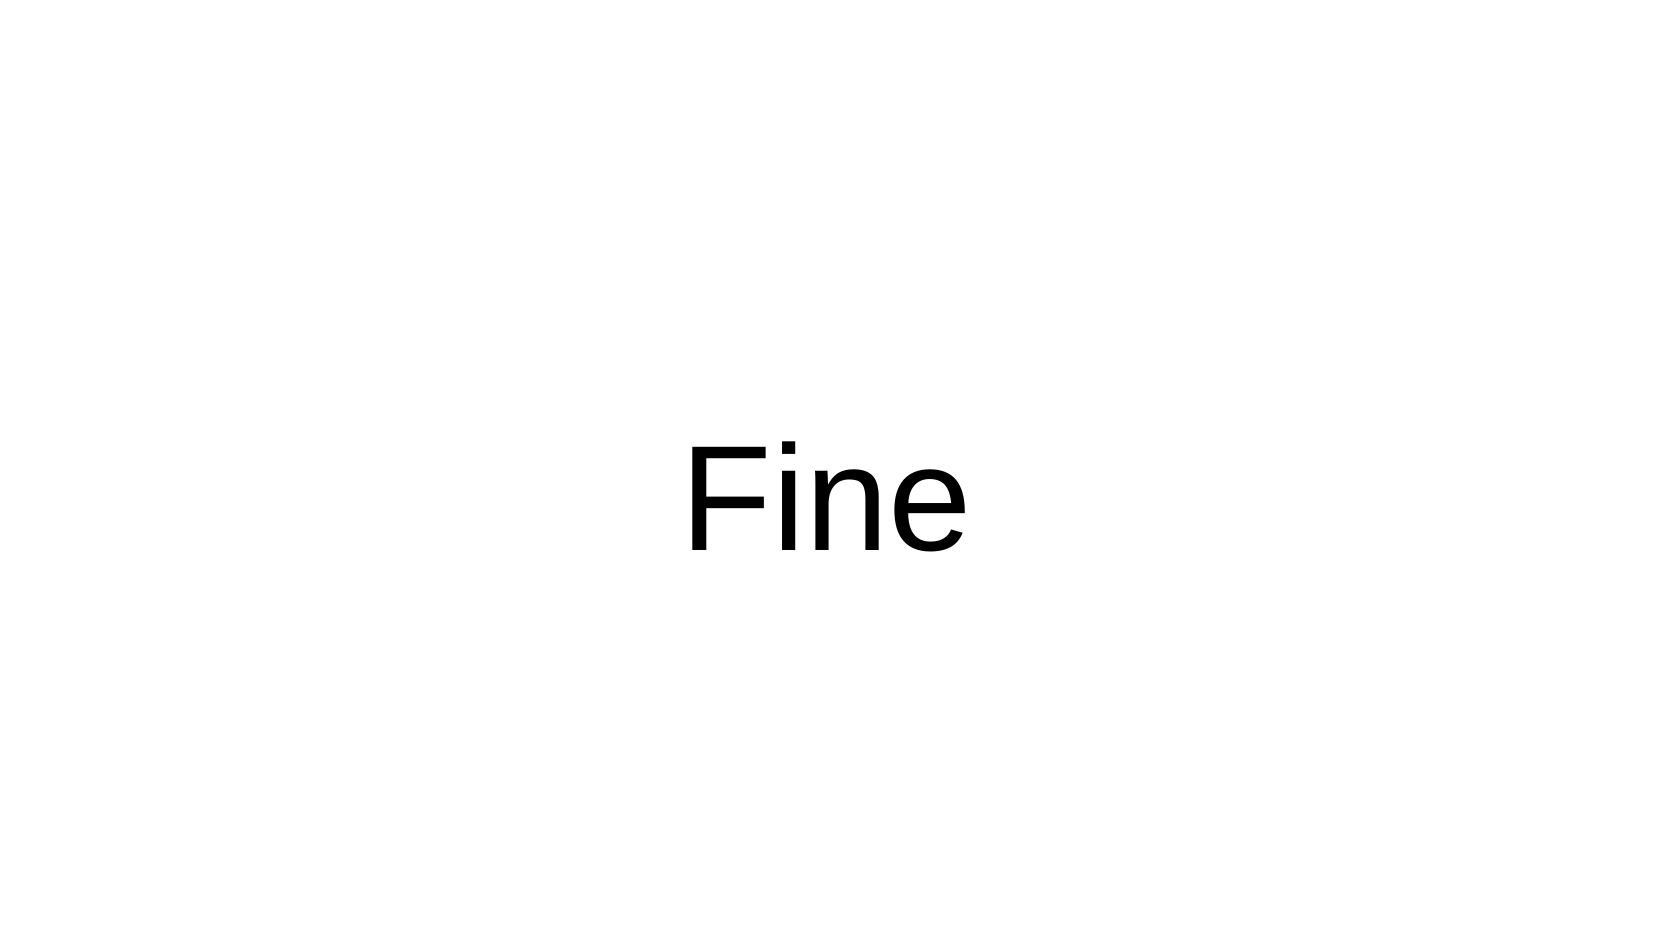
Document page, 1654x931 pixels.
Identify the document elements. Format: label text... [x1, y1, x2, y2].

list Fine [82, 217, 1571, 758]
